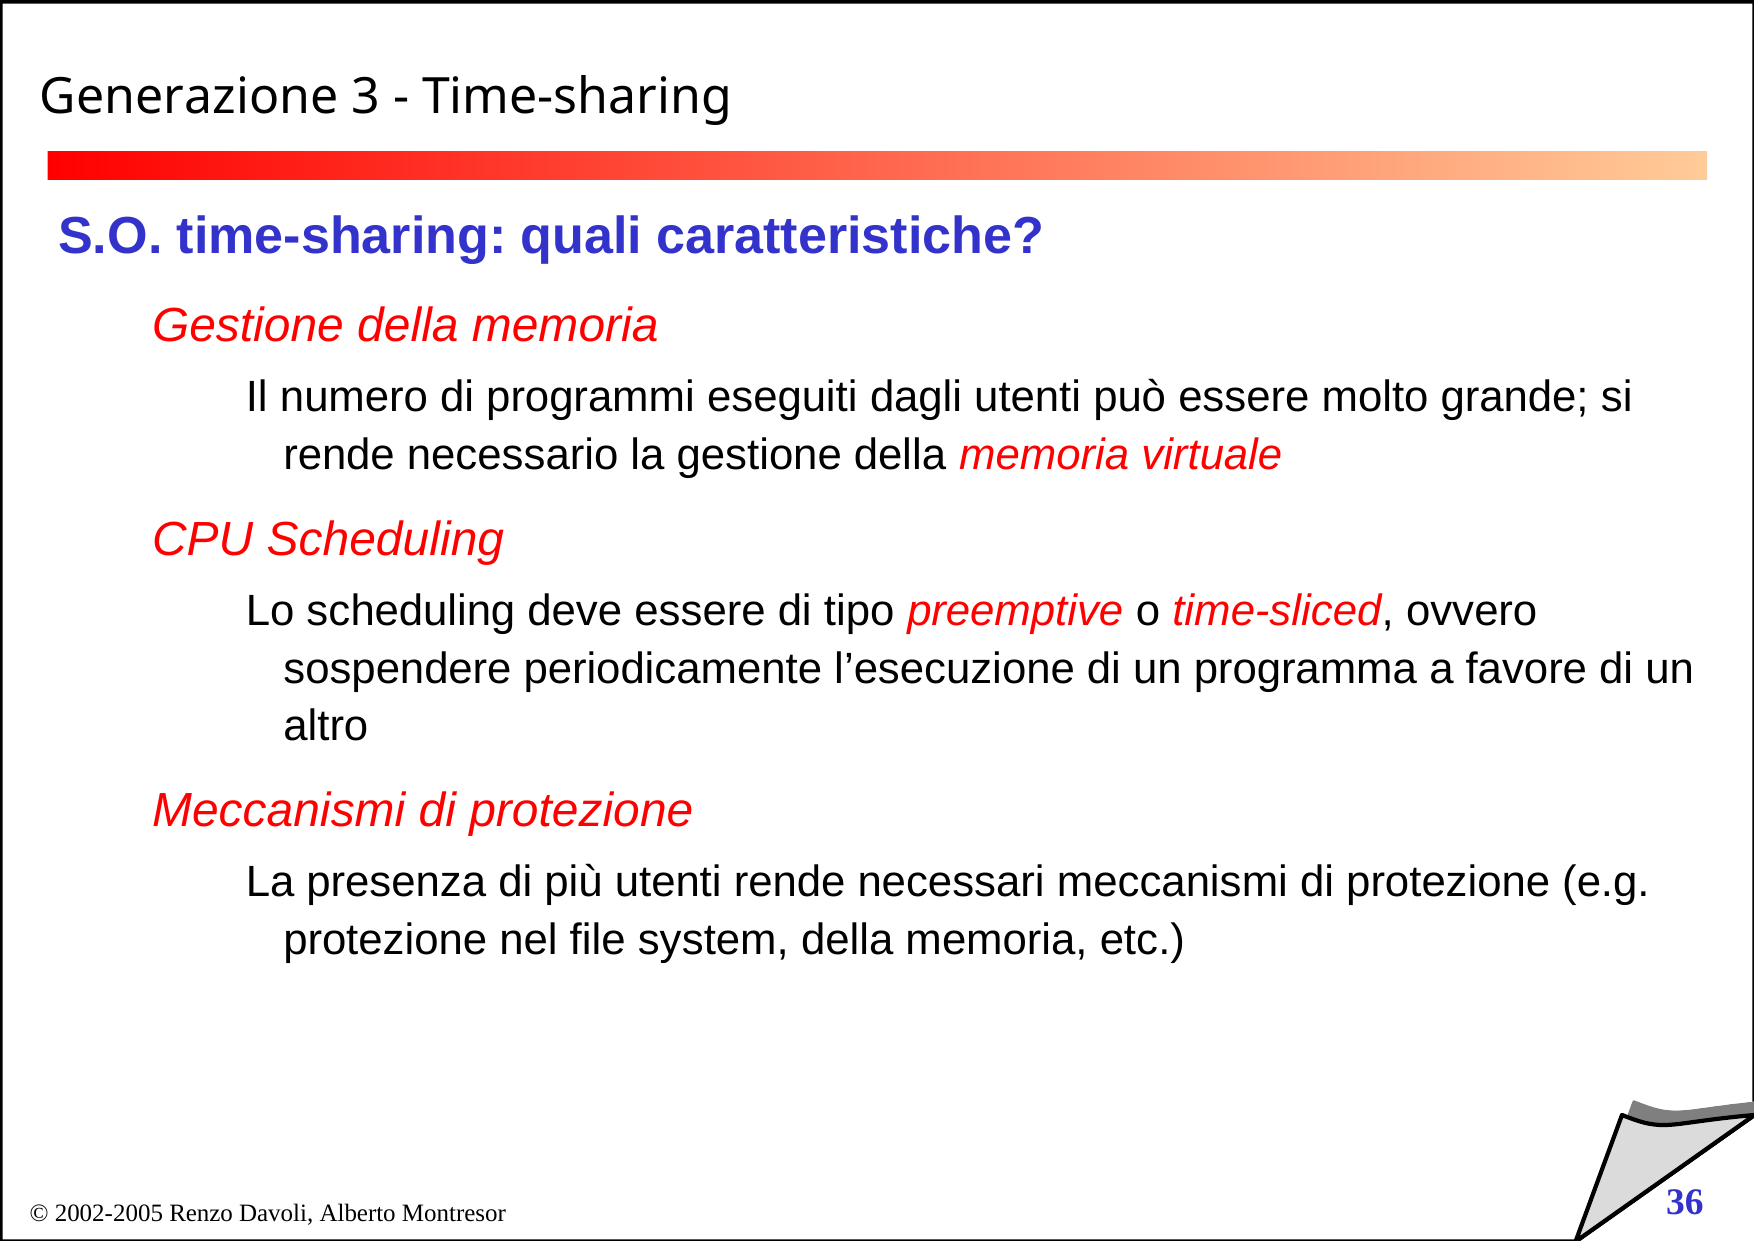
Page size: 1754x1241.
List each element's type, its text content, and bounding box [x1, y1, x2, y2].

title Generazione 3 - Time-sharing [40, 49, 1713, 144]
list S.O. time-sharing: quali caratteristiche? Gestione della memoria Il numero di programmi eseguiti dagli utenti può essere molto grande; si rende necessario la gestione della memoria virtuale CPU Scheduling Lo scheduling deve essere di tipo preemptive o time-sliced, ovvero sospendere periodicamente l’esecuzione di un programma a favore di un altro Meccanismi di protezione La presenza di più utenti rende necessari meccanismi di protezione (e.g. protezione nel file system, della memoria, etc.) [58, 206, 1696, 972]
